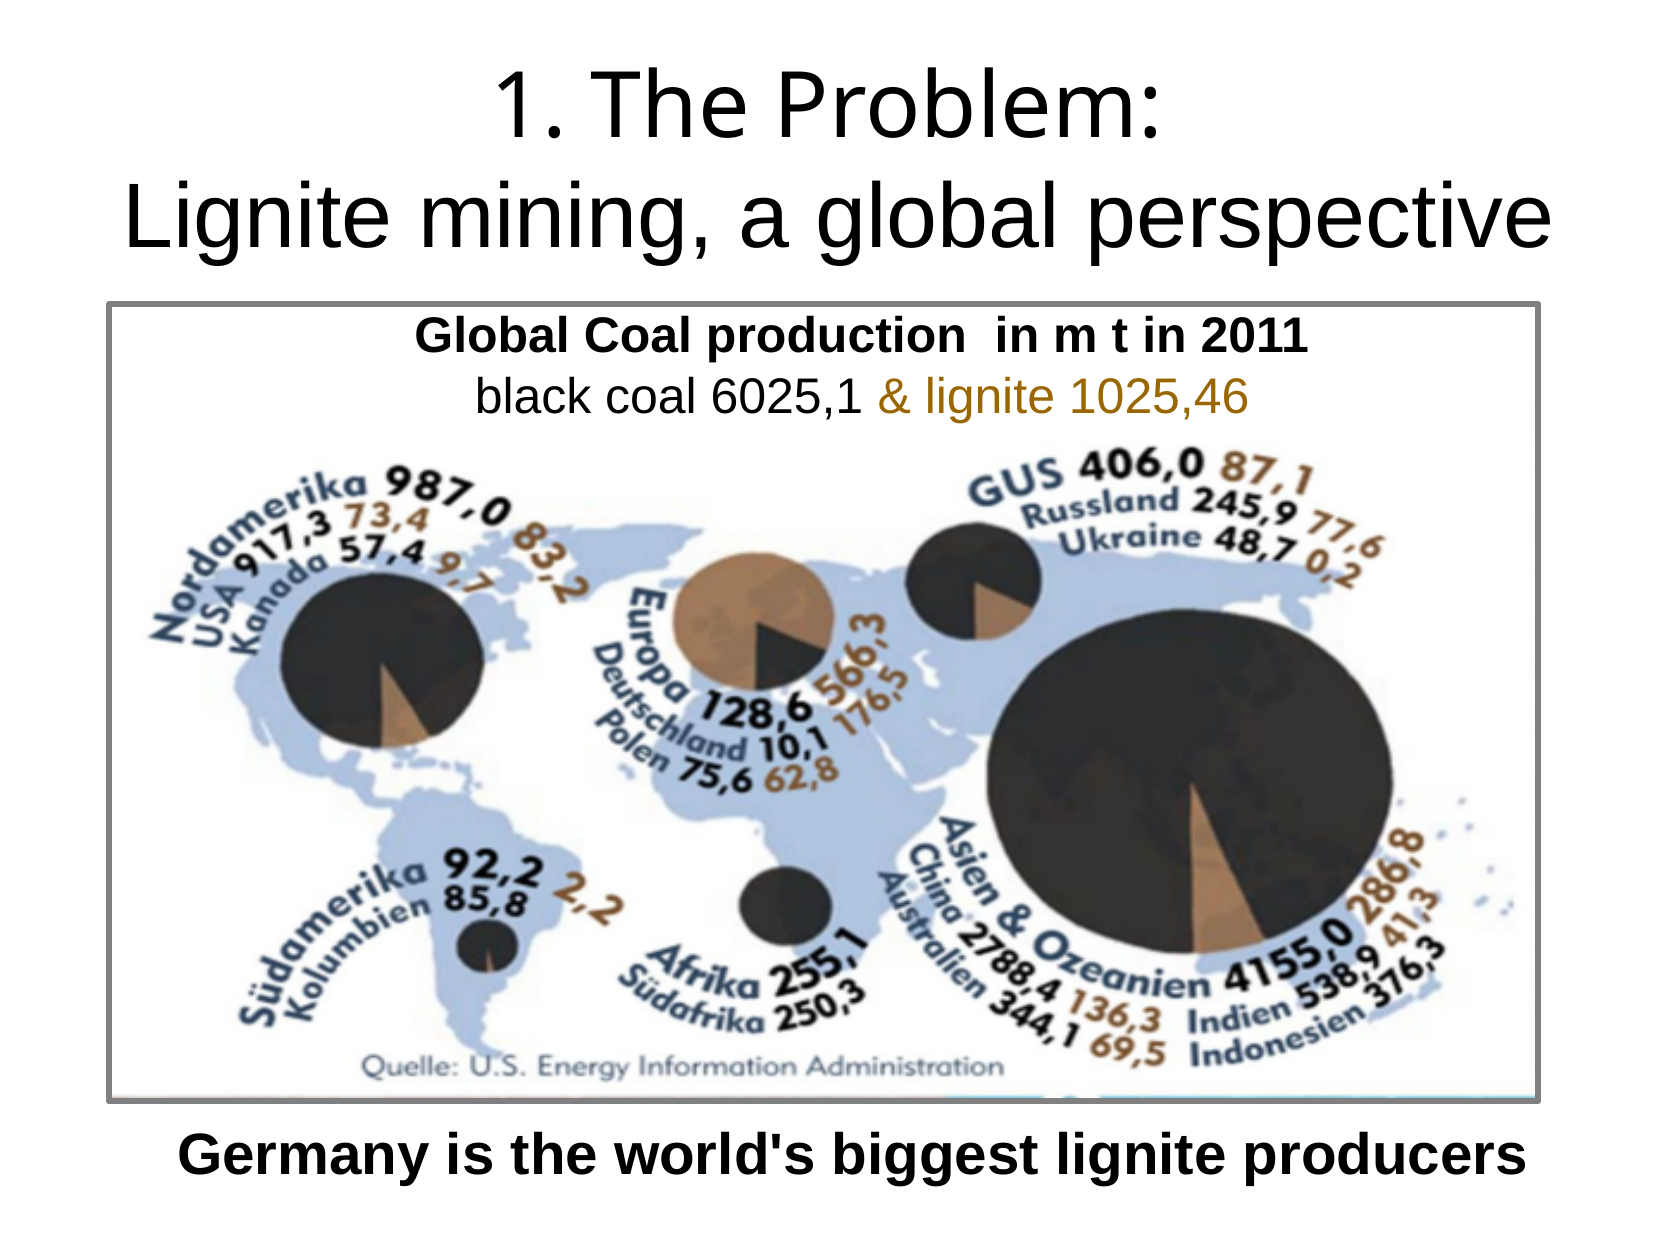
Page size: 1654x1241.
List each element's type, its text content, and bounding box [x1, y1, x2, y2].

list Germany is the world's biggest lignite producers [106, 1122, 1536, 1217]
title 1. The Problem: Lignite mining, a global perspective [82, 43, 1571, 263]
picture [111, 307, 1536, 1099]
list Global Coal production in m t in 2011 black coal 6025,1 & lignite 1025,46 [129, 307, 1524, 426]
